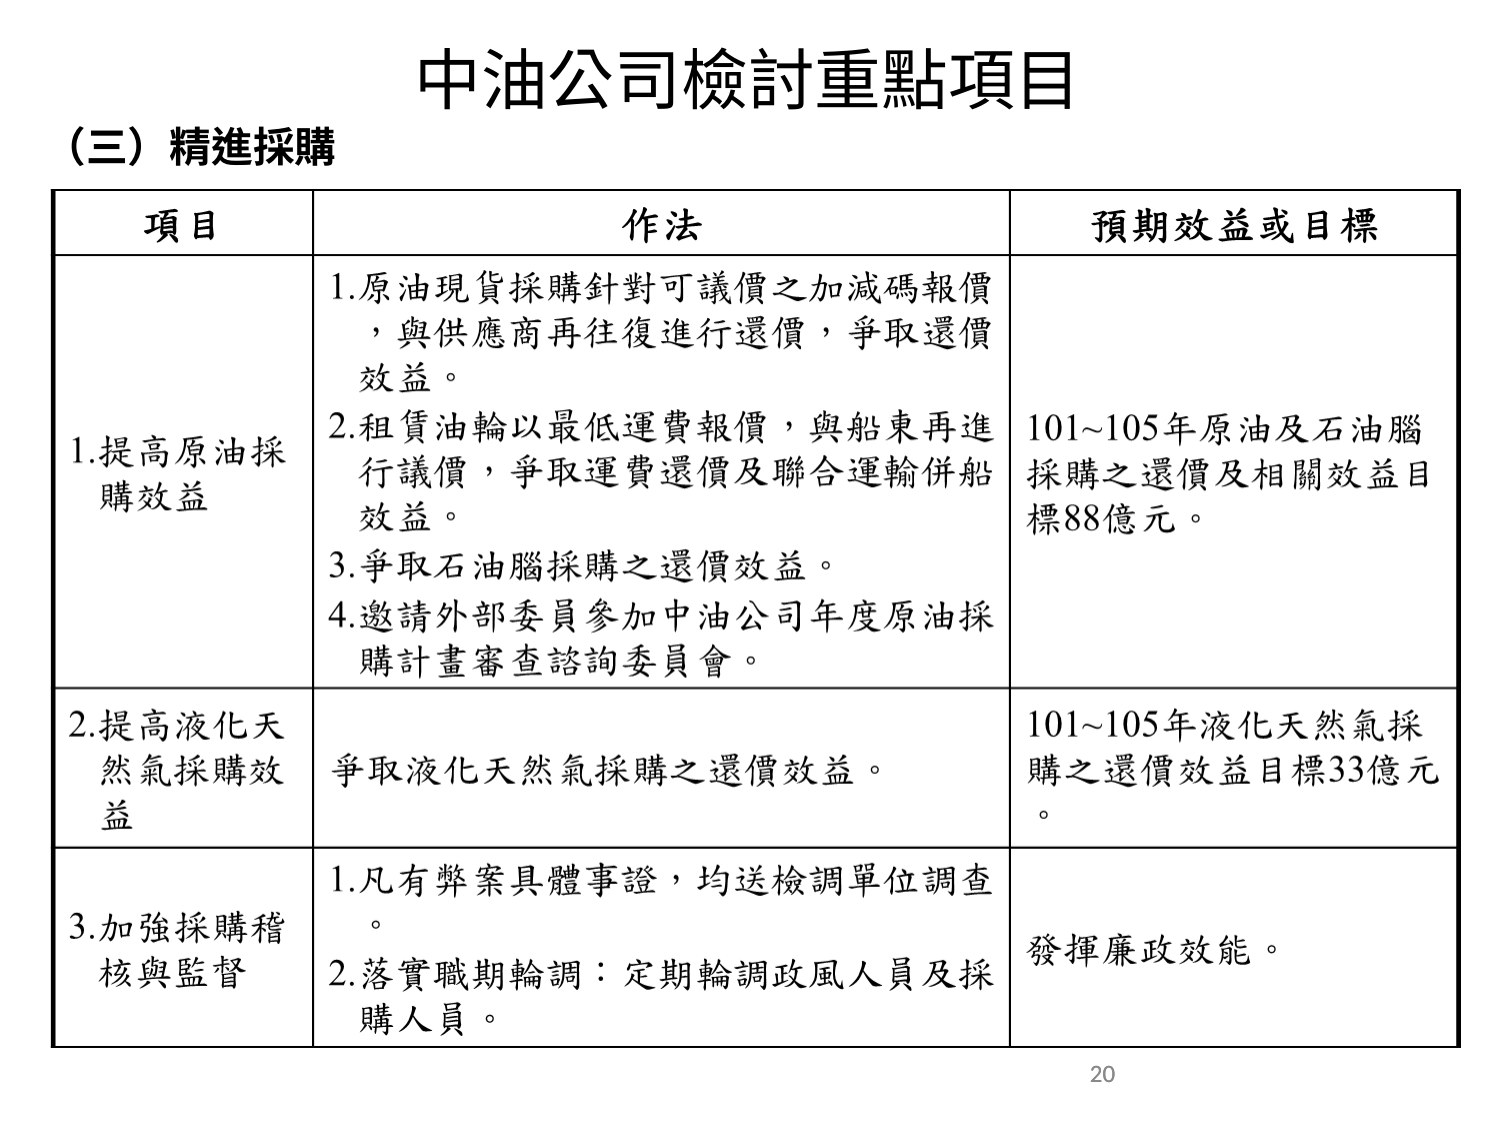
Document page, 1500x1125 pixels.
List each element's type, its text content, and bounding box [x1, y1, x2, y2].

text_box 中油公司檢討重點項目 [73, 19, 1424, 114]
picture [45, 186, 1463, 1064]
text_box [1074, 1064, 1426, 1103]
text_box （三）精進採購 [29, 114, 1471, 185]
